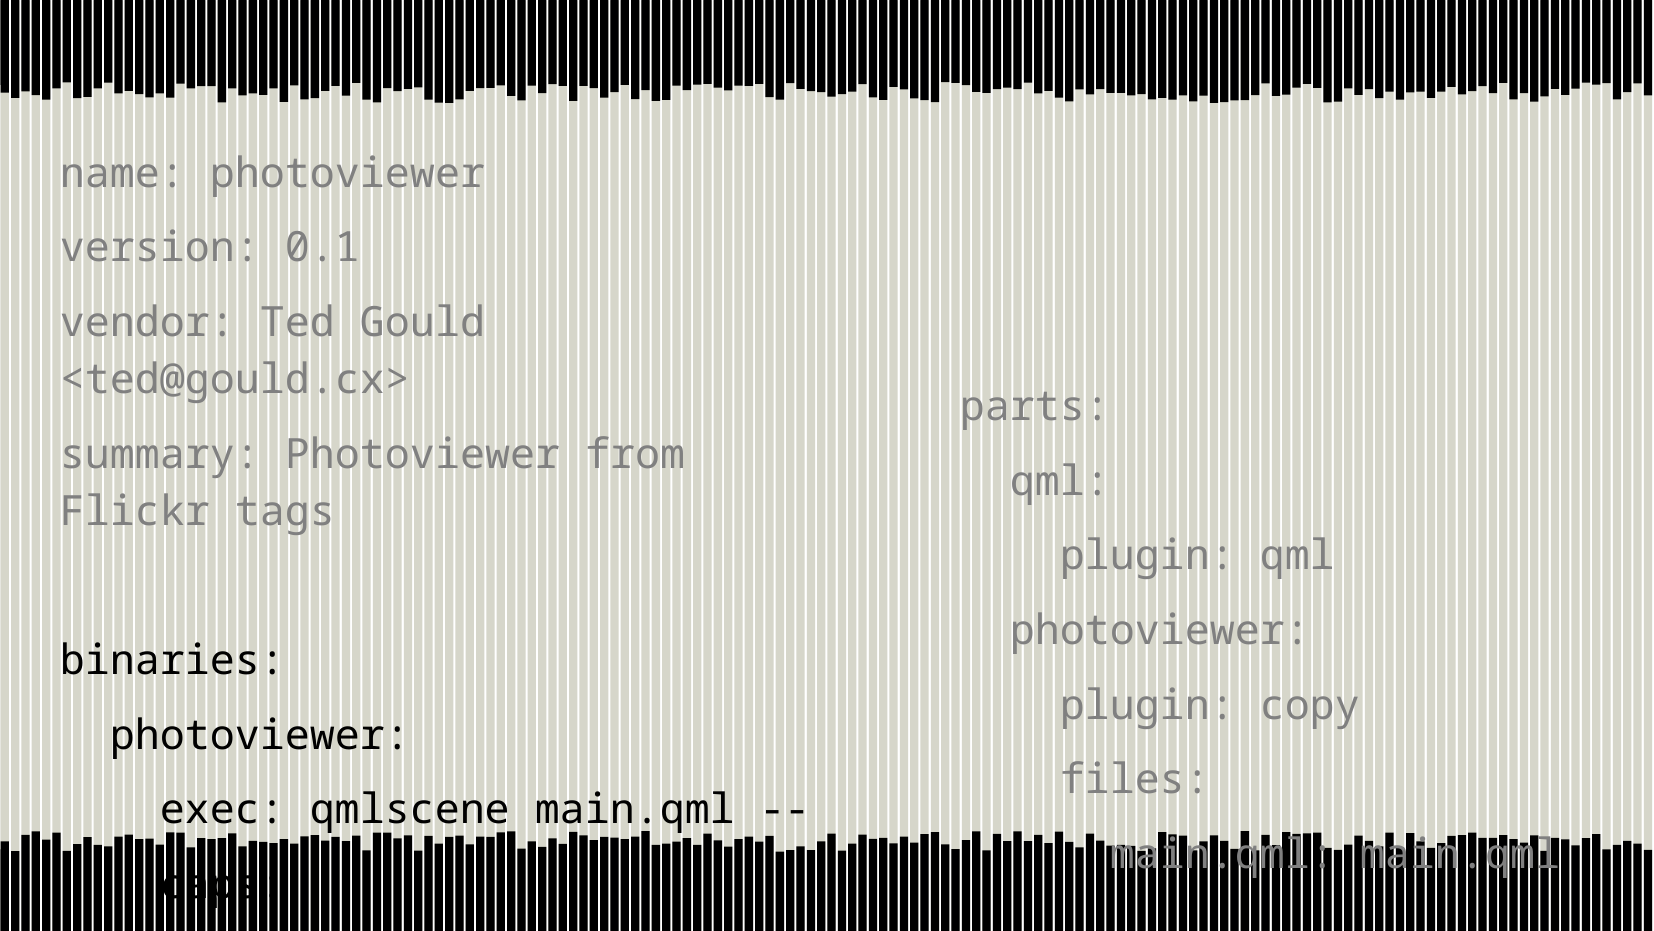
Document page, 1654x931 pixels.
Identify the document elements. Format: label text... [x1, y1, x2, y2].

text_box name: photoviewer version: 0.1 vendor: Ted Gould <ted@gould.cx> summary: Photoviewer from Flickr tags binaries: photoviewer: exec: qmlscene main.qml -- caps: - desktop - network-client [45, 135, 871, 909]
text_box parts: qml: plugin: qml photoviewer: plugin: copy files: main.qml: main.qml [945, 368, 1654, 886]
